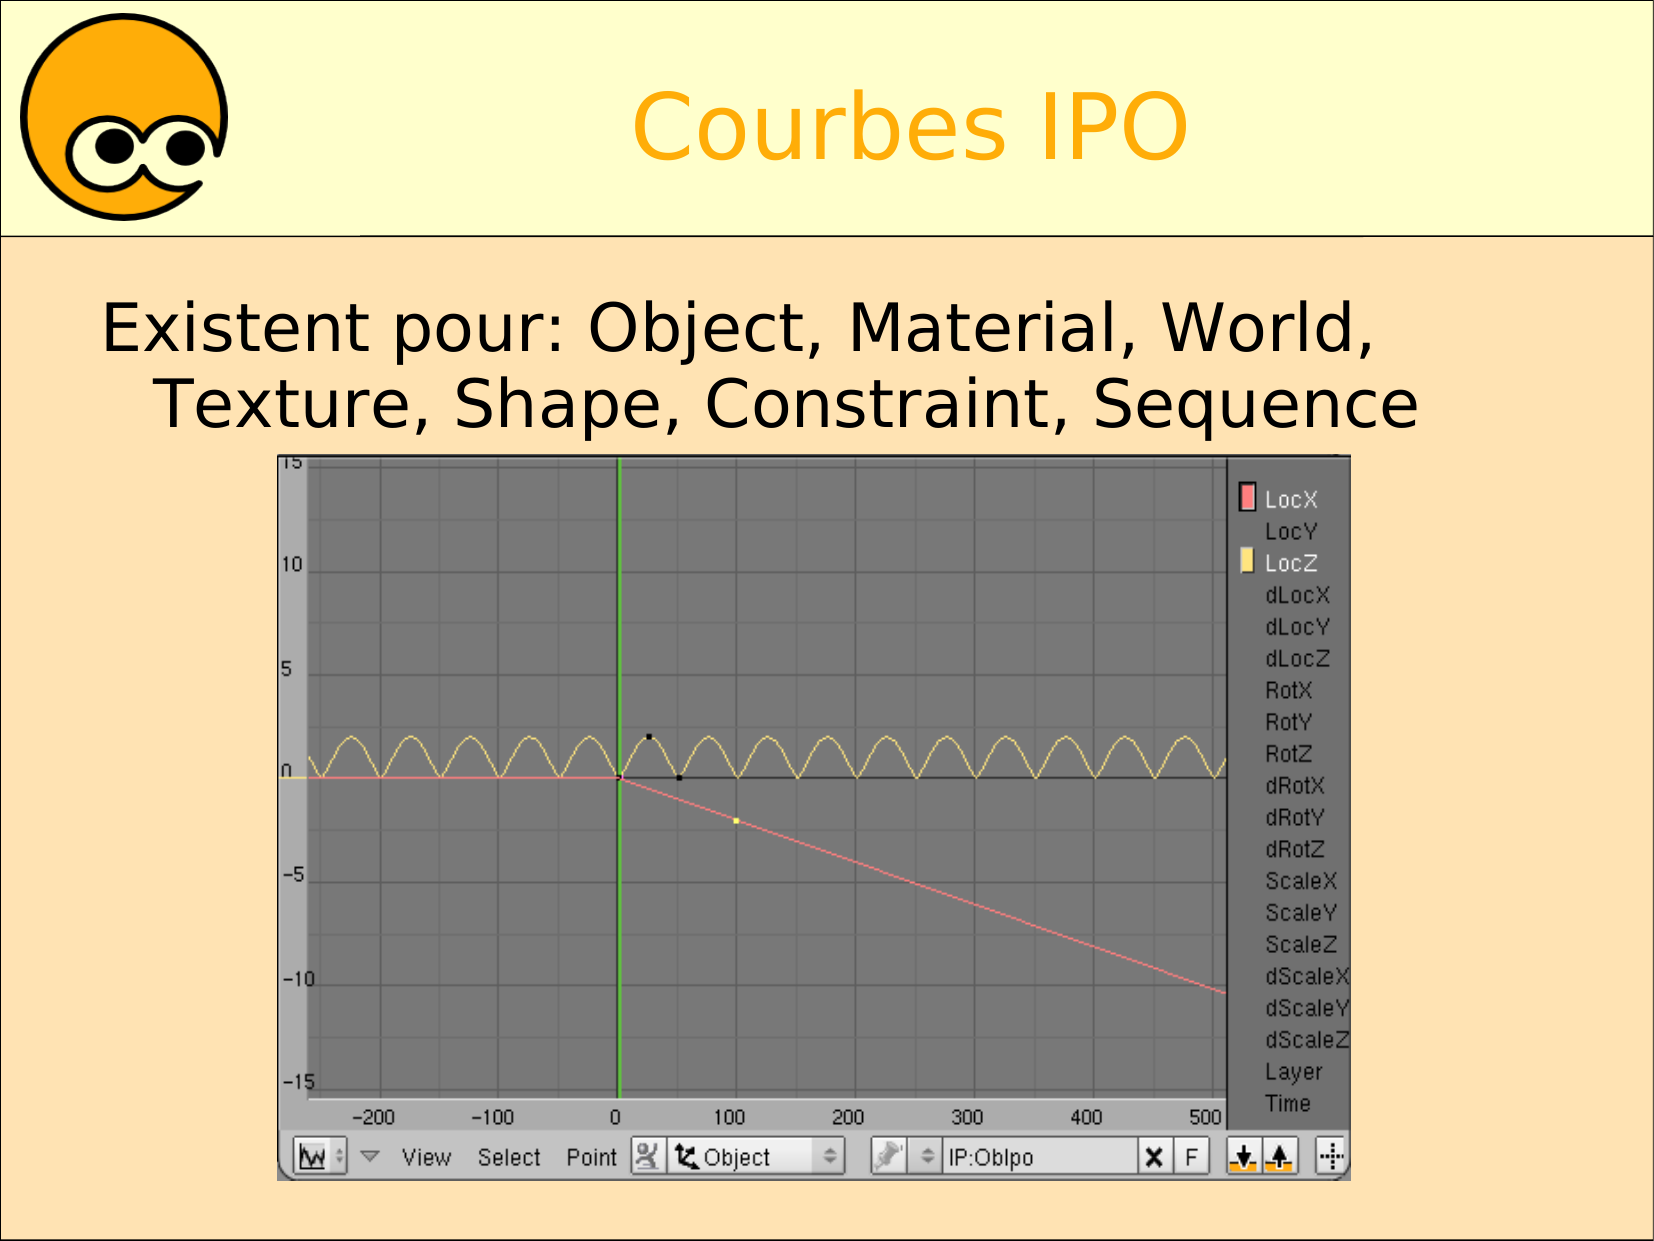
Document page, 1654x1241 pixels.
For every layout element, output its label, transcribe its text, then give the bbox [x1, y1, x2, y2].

picture [277, 454, 1351, 1181]
title Courbes IPO [252, 49, 1571, 207]
list Existent pour: Object, Material, World, Texture, Shape, Constraint, Sequence [82, 290, 1571, 1109]
picture [20, 13, 228, 221]
